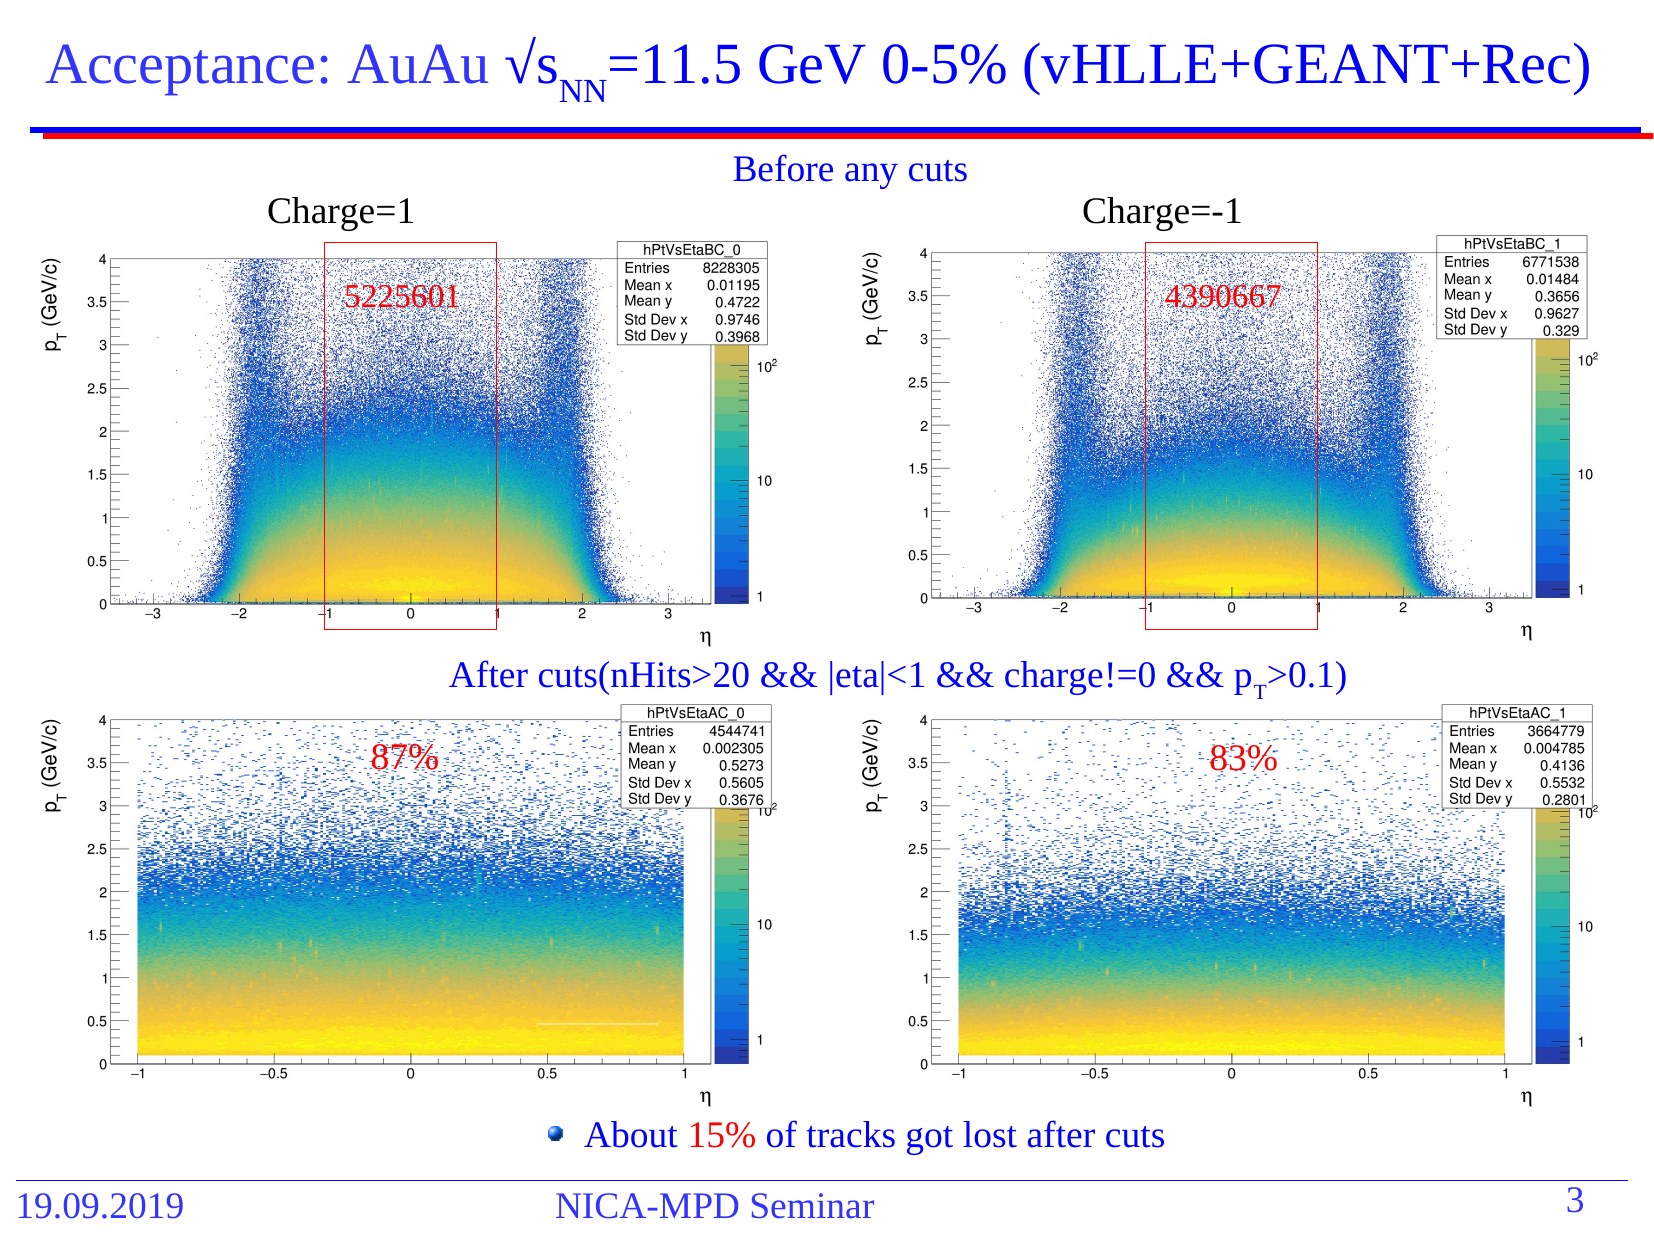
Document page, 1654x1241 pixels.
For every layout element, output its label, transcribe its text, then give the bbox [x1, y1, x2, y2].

picture [856, 676, 1607, 1107]
text_box 83% [1194, 728, 1293, 789]
picture [1087, 497, 1097, 502]
picture [1146, 243, 1317, 480]
picture [856, 209, 1607, 641]
text_box Charge=1 [252, 182, 538, 243]
text_box After cuts(nHits>20 && |eta|<1 && charge!=0 && pT>0.1) [434, 642, 1362, 712]
picture [325, 459, 496, 629]
text_box About 15% of tracks got lost after cuts [534, 1106, 1181, 1166]
picture [35, 215, 786, 647]
text_box 87% [355, 728, 455, 789]
text_box 4390667 [1150, 270, 1298, 326]
picture [325, 243, 496, 450]
text_box Before any cuts [717, 140, 1048, 201]
text_box Charge=-1 [1067, 182, 1370, 243]
picture [35, 676, 786, 1107]
picture [1146, 483, 1317, 629]
text_box Acceptance: AuAu √sNN=11.5 GeV 0-5% (vHLLE+GEANT+Rec) [30, 17, 1636, 132]
text_box 5225601 [329, 270, 477, 326]
